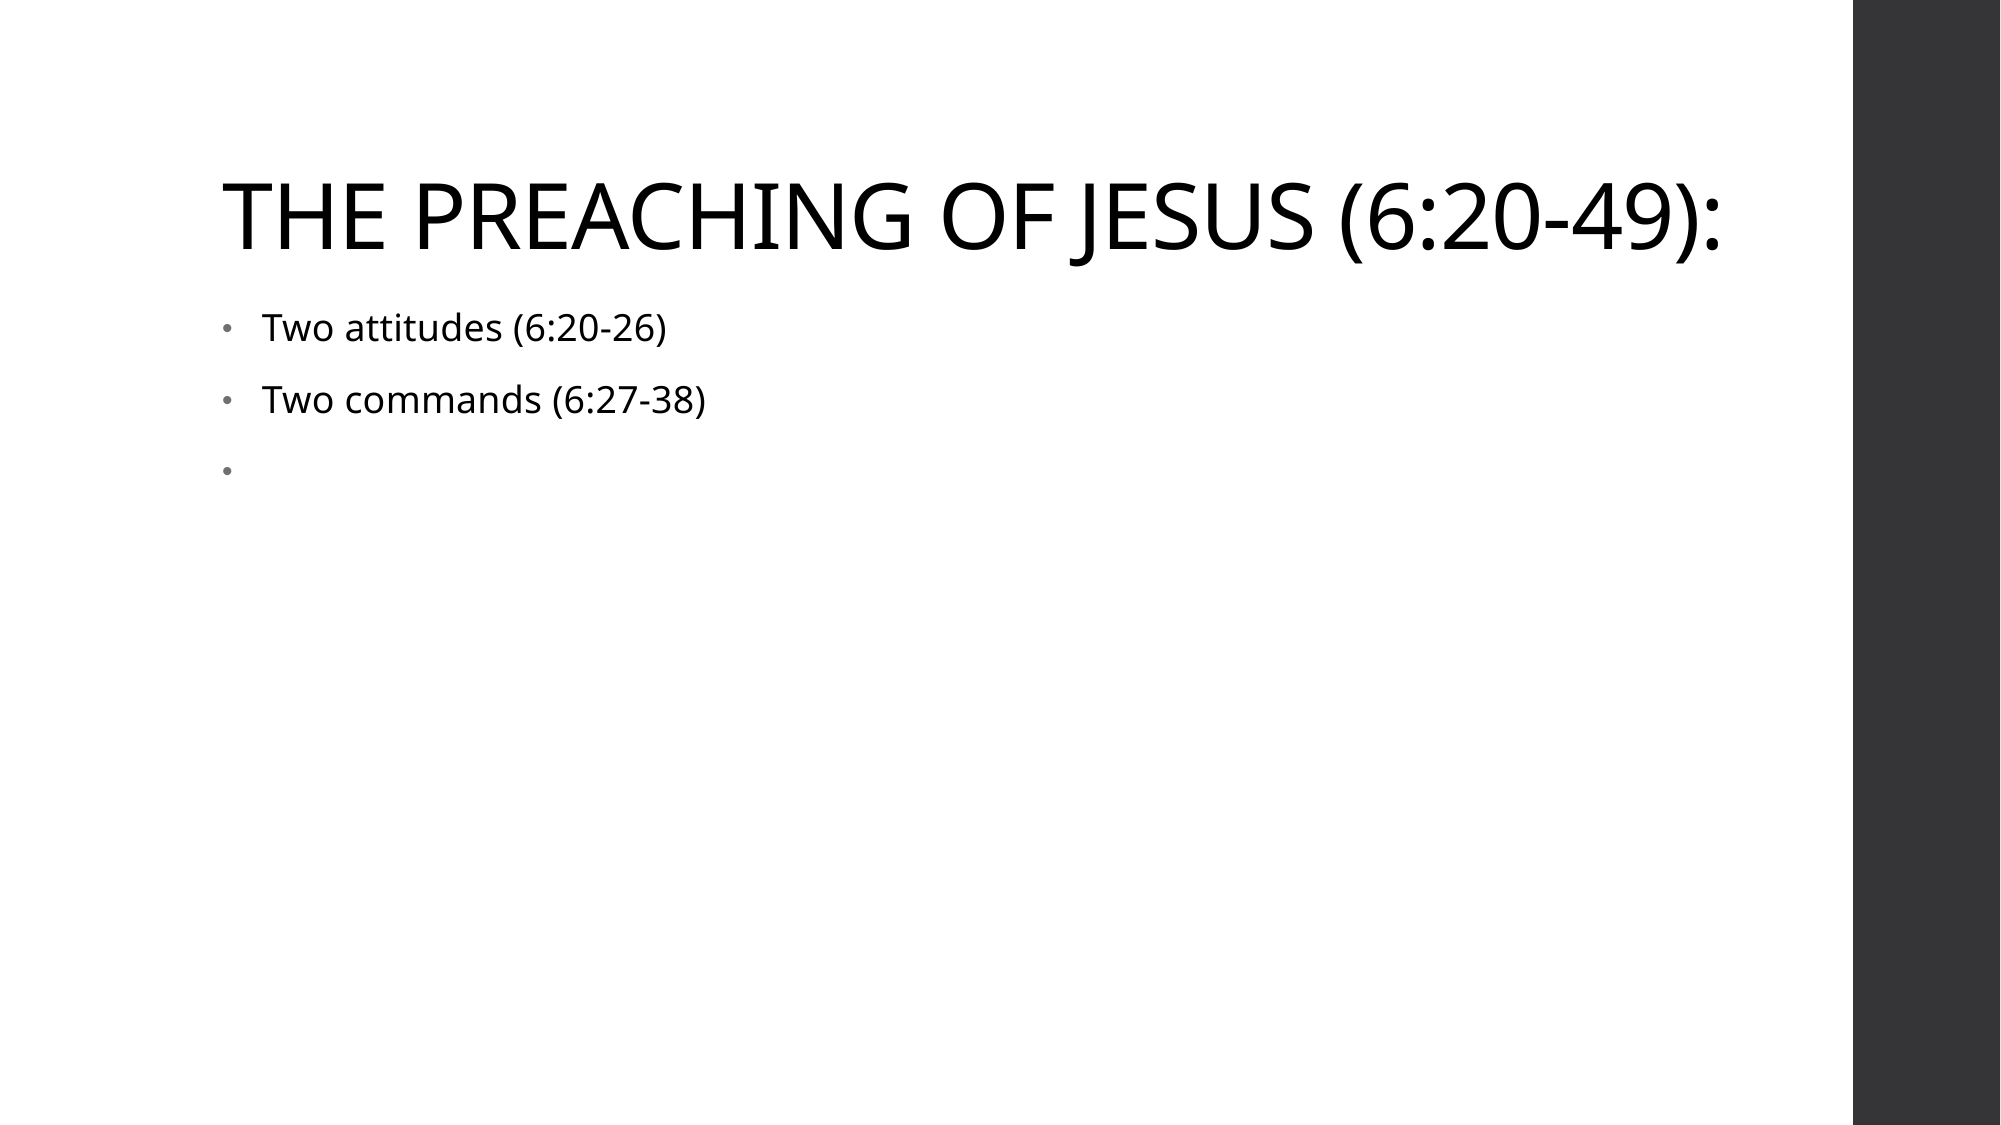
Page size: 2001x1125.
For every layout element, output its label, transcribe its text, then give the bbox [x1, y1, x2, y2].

list Two attitudes (6:20-26) Two commands (6:27-38) [206, 299, 1617, 1014]
title THE PREACHING OF JESUS (6:20-49): [206, 60, 1797, 278]
